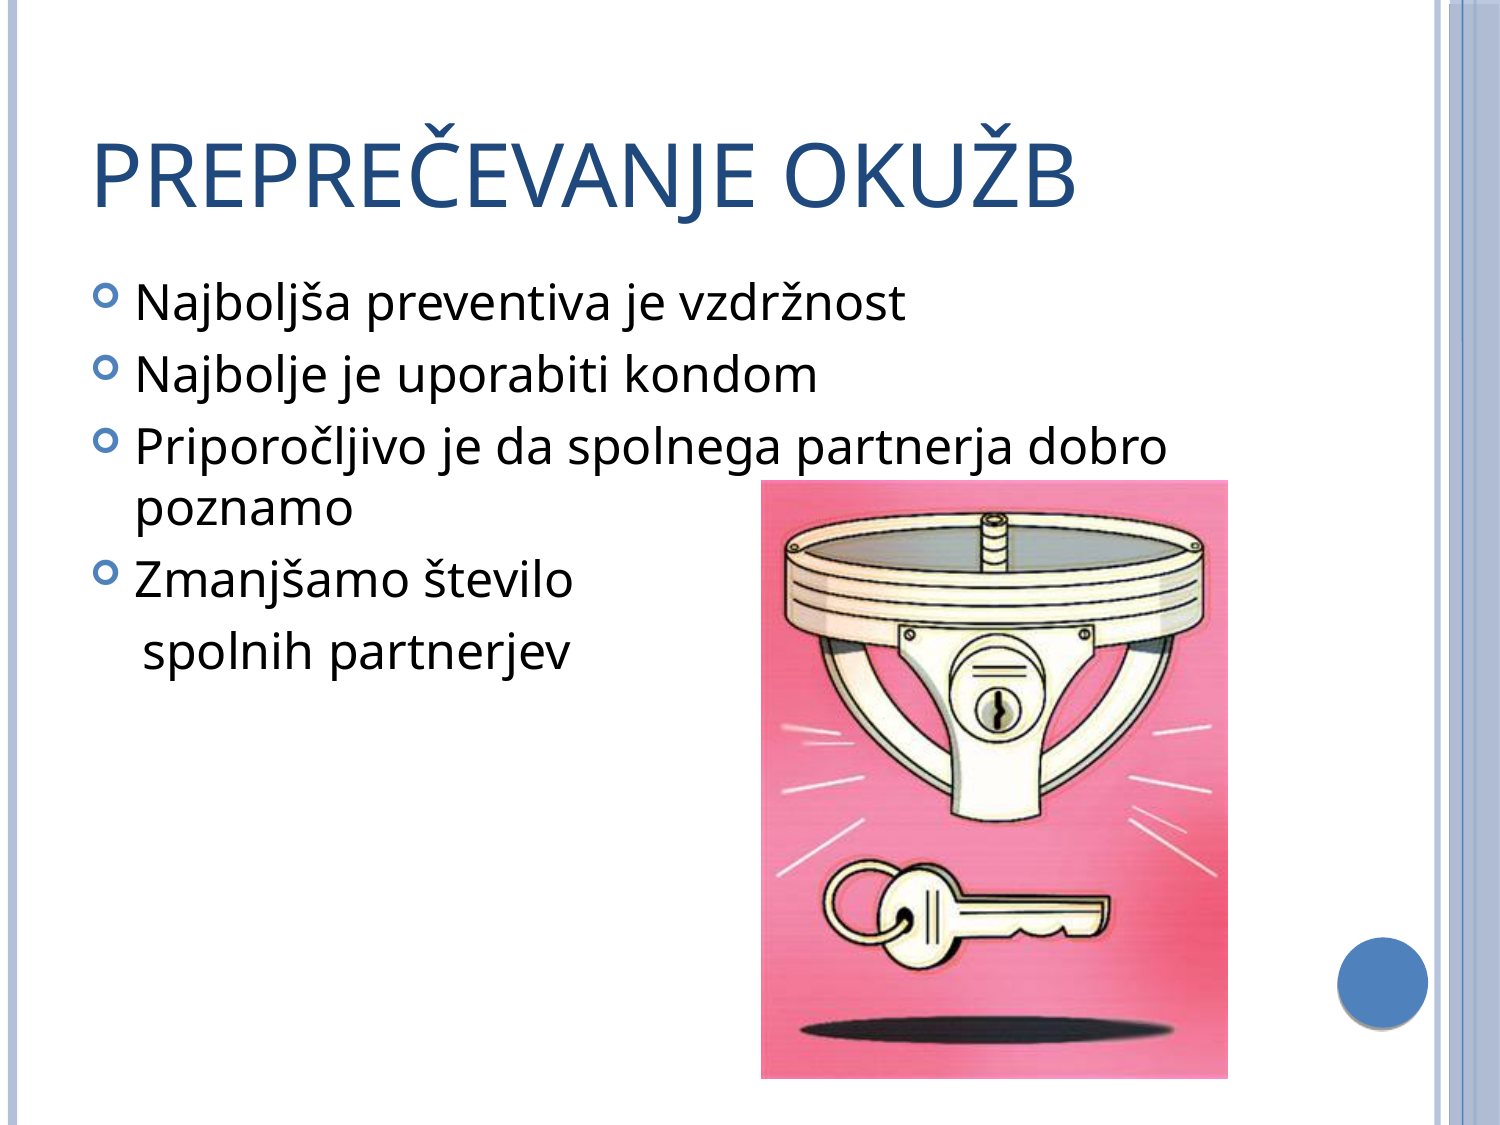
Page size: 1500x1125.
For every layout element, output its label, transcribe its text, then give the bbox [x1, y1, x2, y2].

title Preprečevanje okužb [75, 45, 1300, 233]
list Najboljša preventiva je vzdržnost Najbolje je uporabiti kondom Priporočljivo je da spolnega partnerja dobro poznamo Zmanjšamo število spolnih partnerjev [75, 262, 1300, 1062]
picture [761, 480, 1228, 1079]
